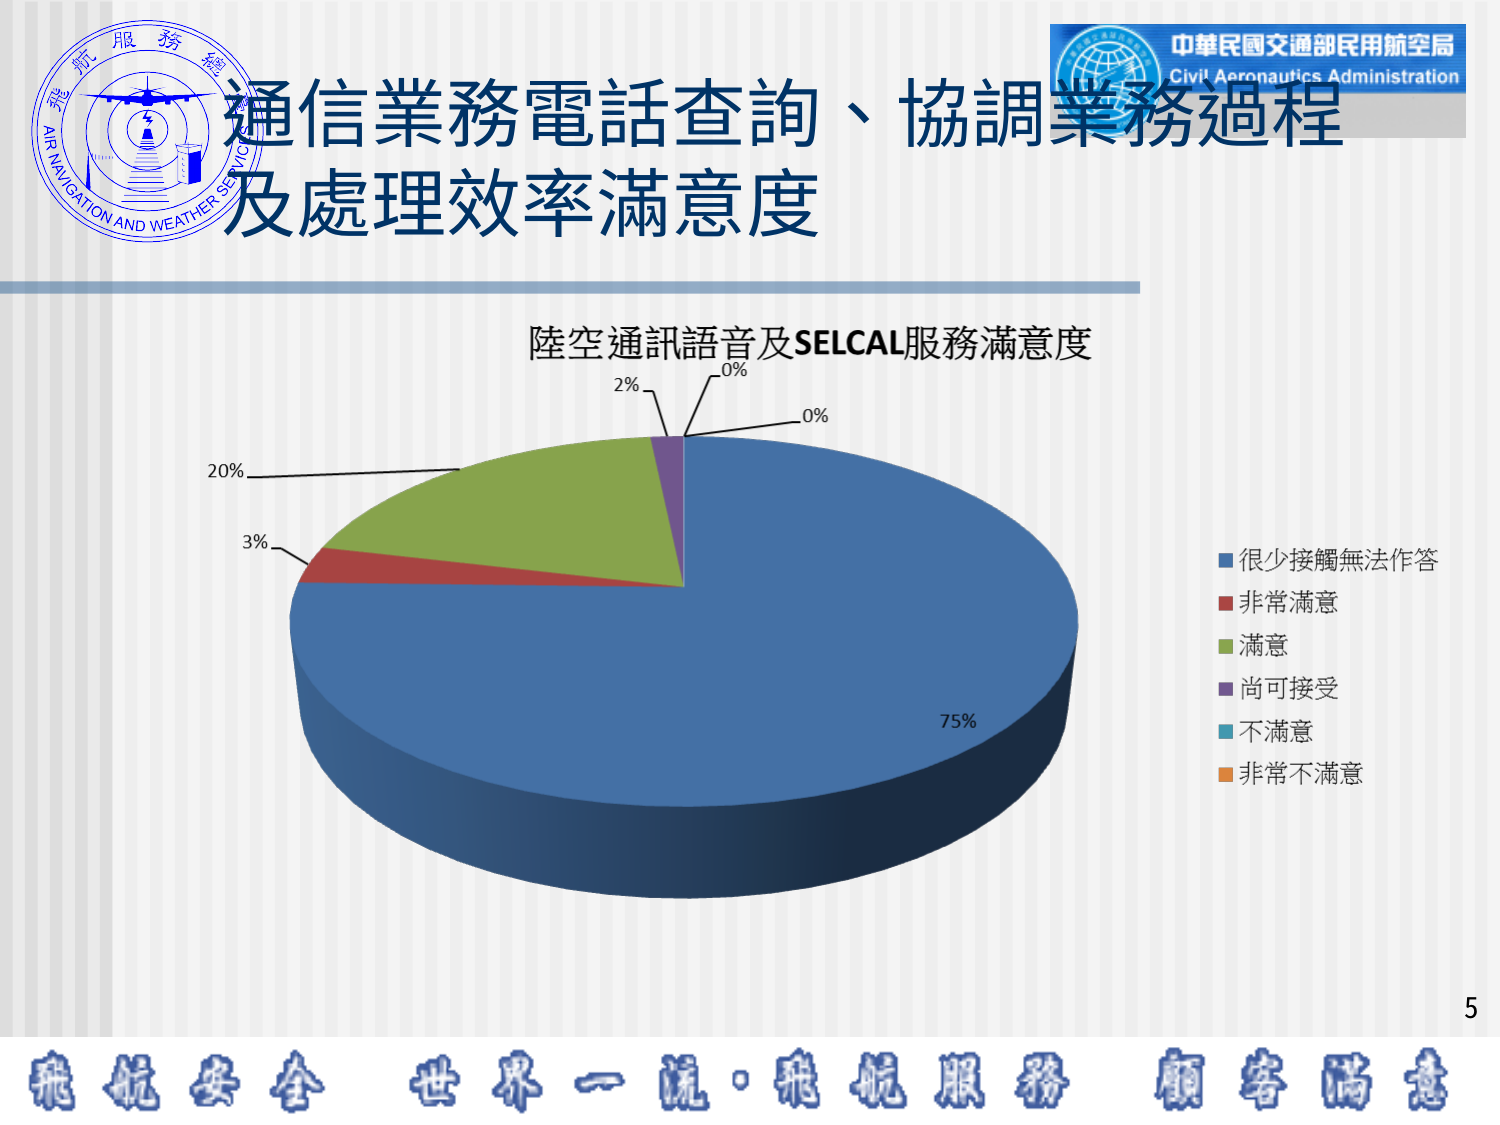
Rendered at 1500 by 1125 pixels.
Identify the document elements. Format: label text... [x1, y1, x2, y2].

picture [151, 294, 1468, 973]
text_box <編號> [1181, 964, 1495, 1040]
chart [149, 387, 1401, 1019]
title 通信業務電話查詢、協調業務過程 及處理效率滿意度 [206, 58, 1500, 255]
